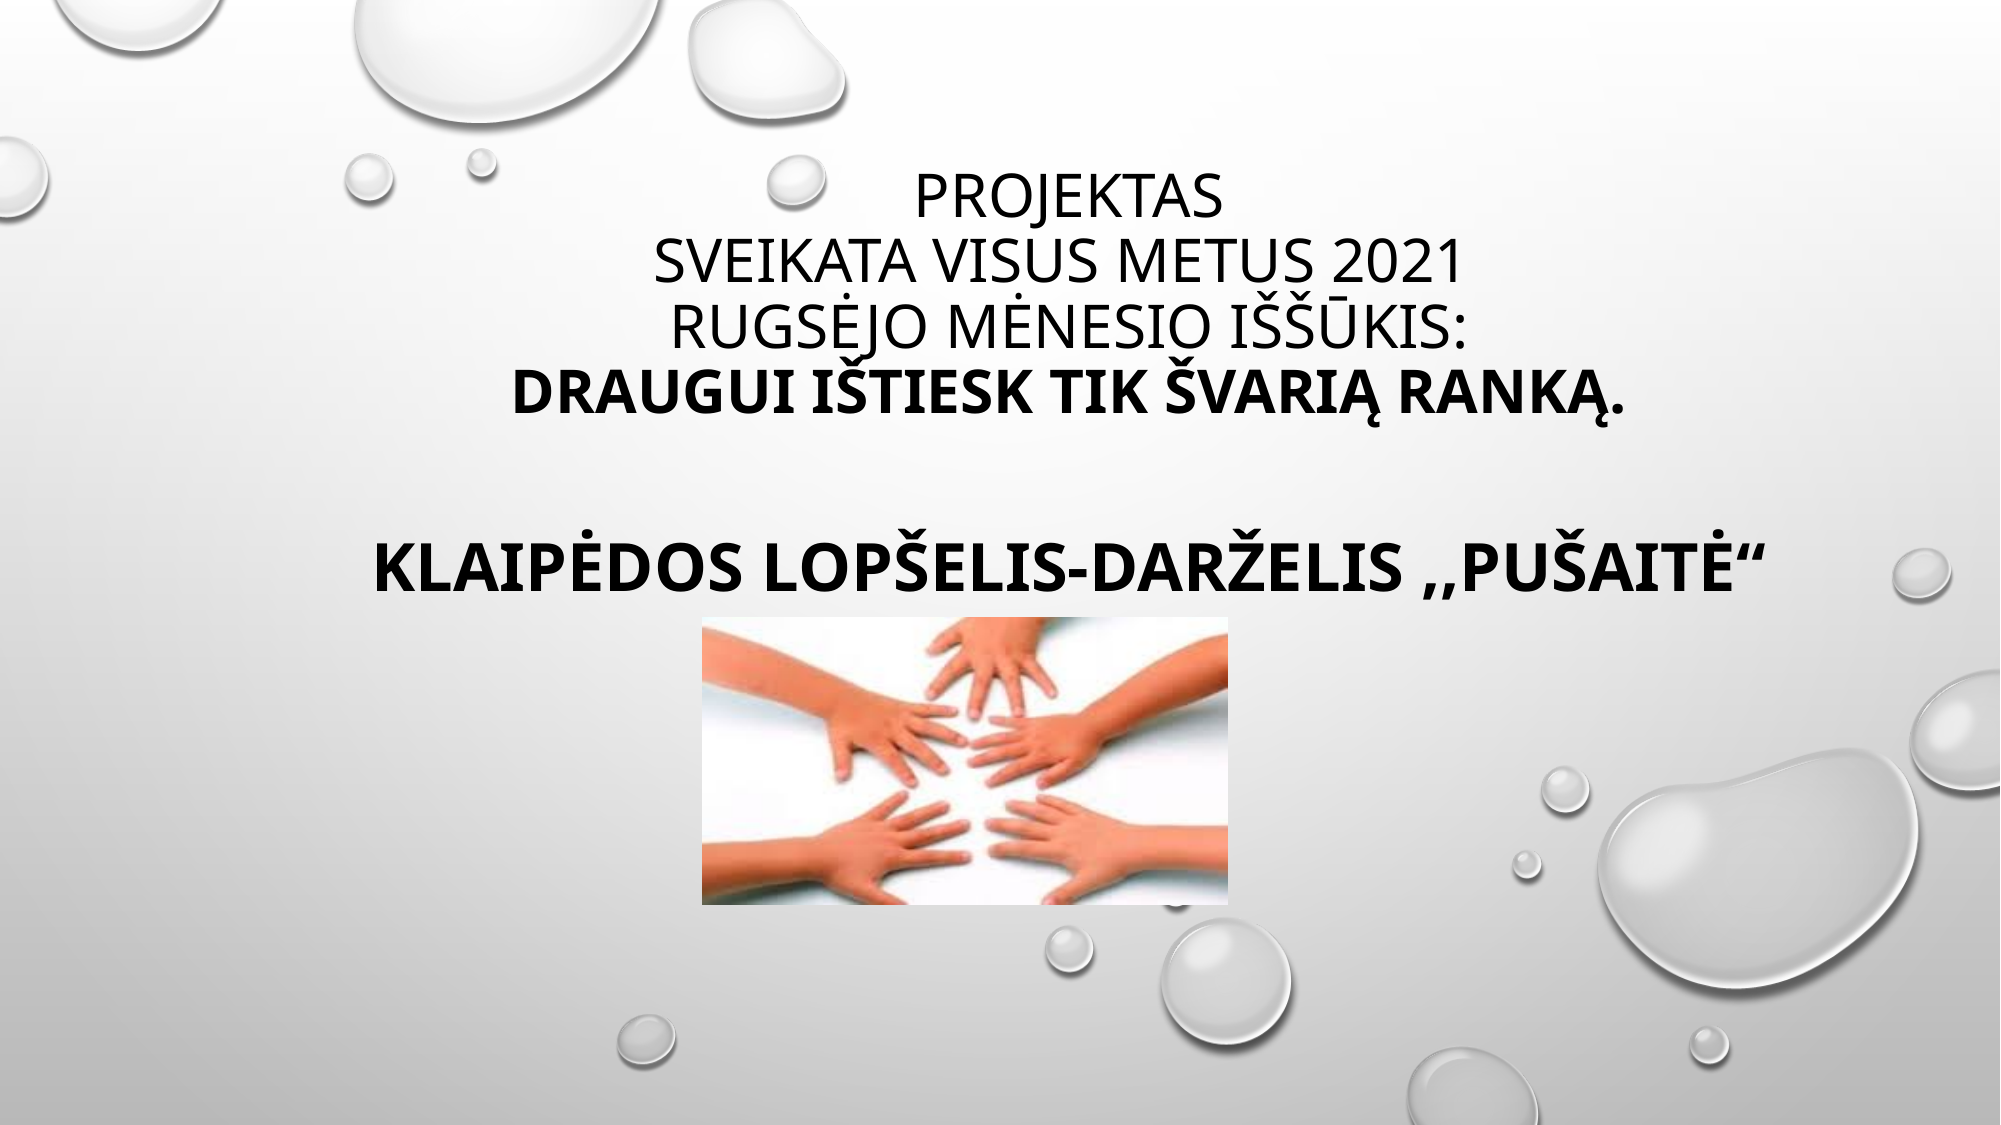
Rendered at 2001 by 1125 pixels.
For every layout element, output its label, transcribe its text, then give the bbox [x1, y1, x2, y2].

picture [702, 617, 1228, 905]
title PROJEKTAS sveikata visus metus 2021 Rugsėjo mėnesio iššūkis: Draugui ištiesk tik švarią ranką. Klaipėdos LOPŠELIS-DARŽELIS ,,PUŠAITĖ“ [356, 34, 1783, 704]
